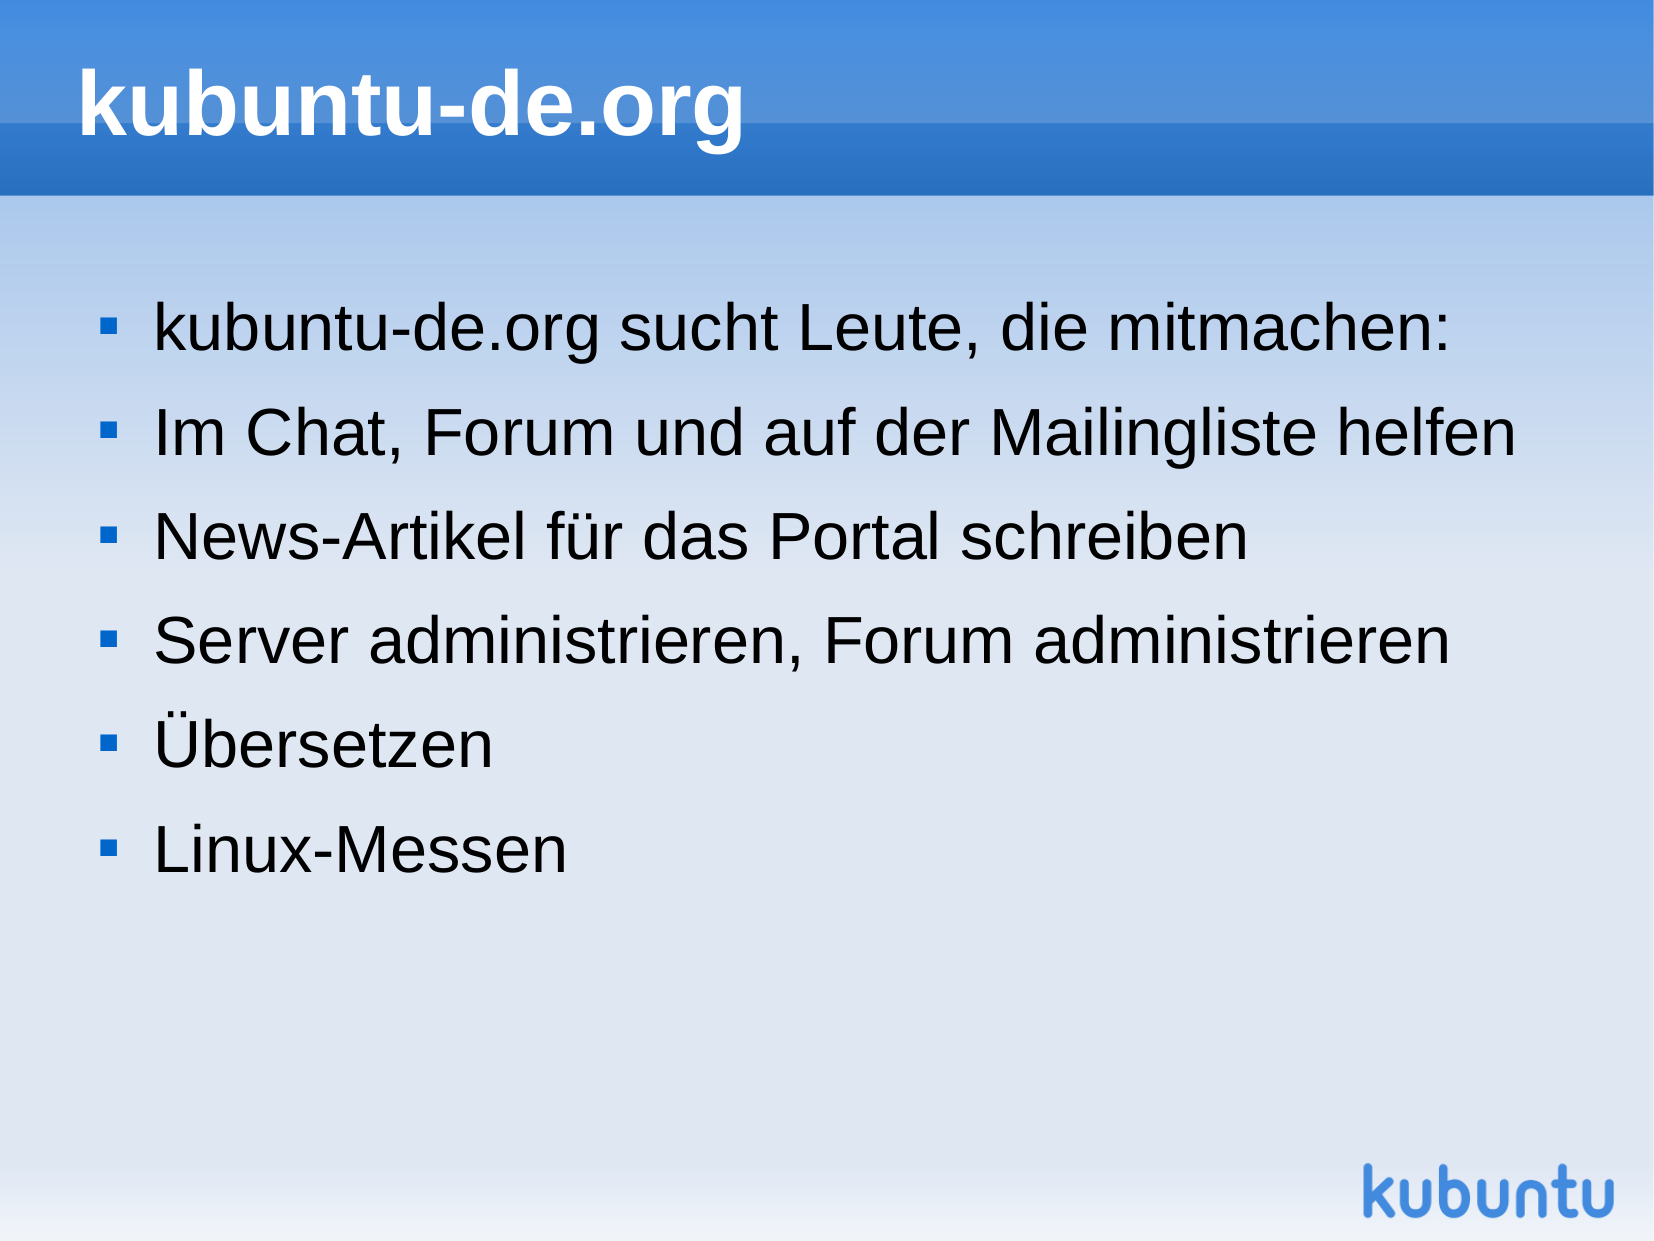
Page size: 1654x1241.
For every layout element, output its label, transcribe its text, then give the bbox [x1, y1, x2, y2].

picture [0, 0, 1654, 1241]
list kubuntu-de.org sucht Leute, die mitmachen: Im Chat, Forum und auf der Mailingliste helfen News-Artikel für das Portal schreiben Server administrieren, Forum administrieren Übersetzen Linux-Messen [82, 290, 1571, 1094]
title kubuntu-de.org [76, 0, 1565, 208]
